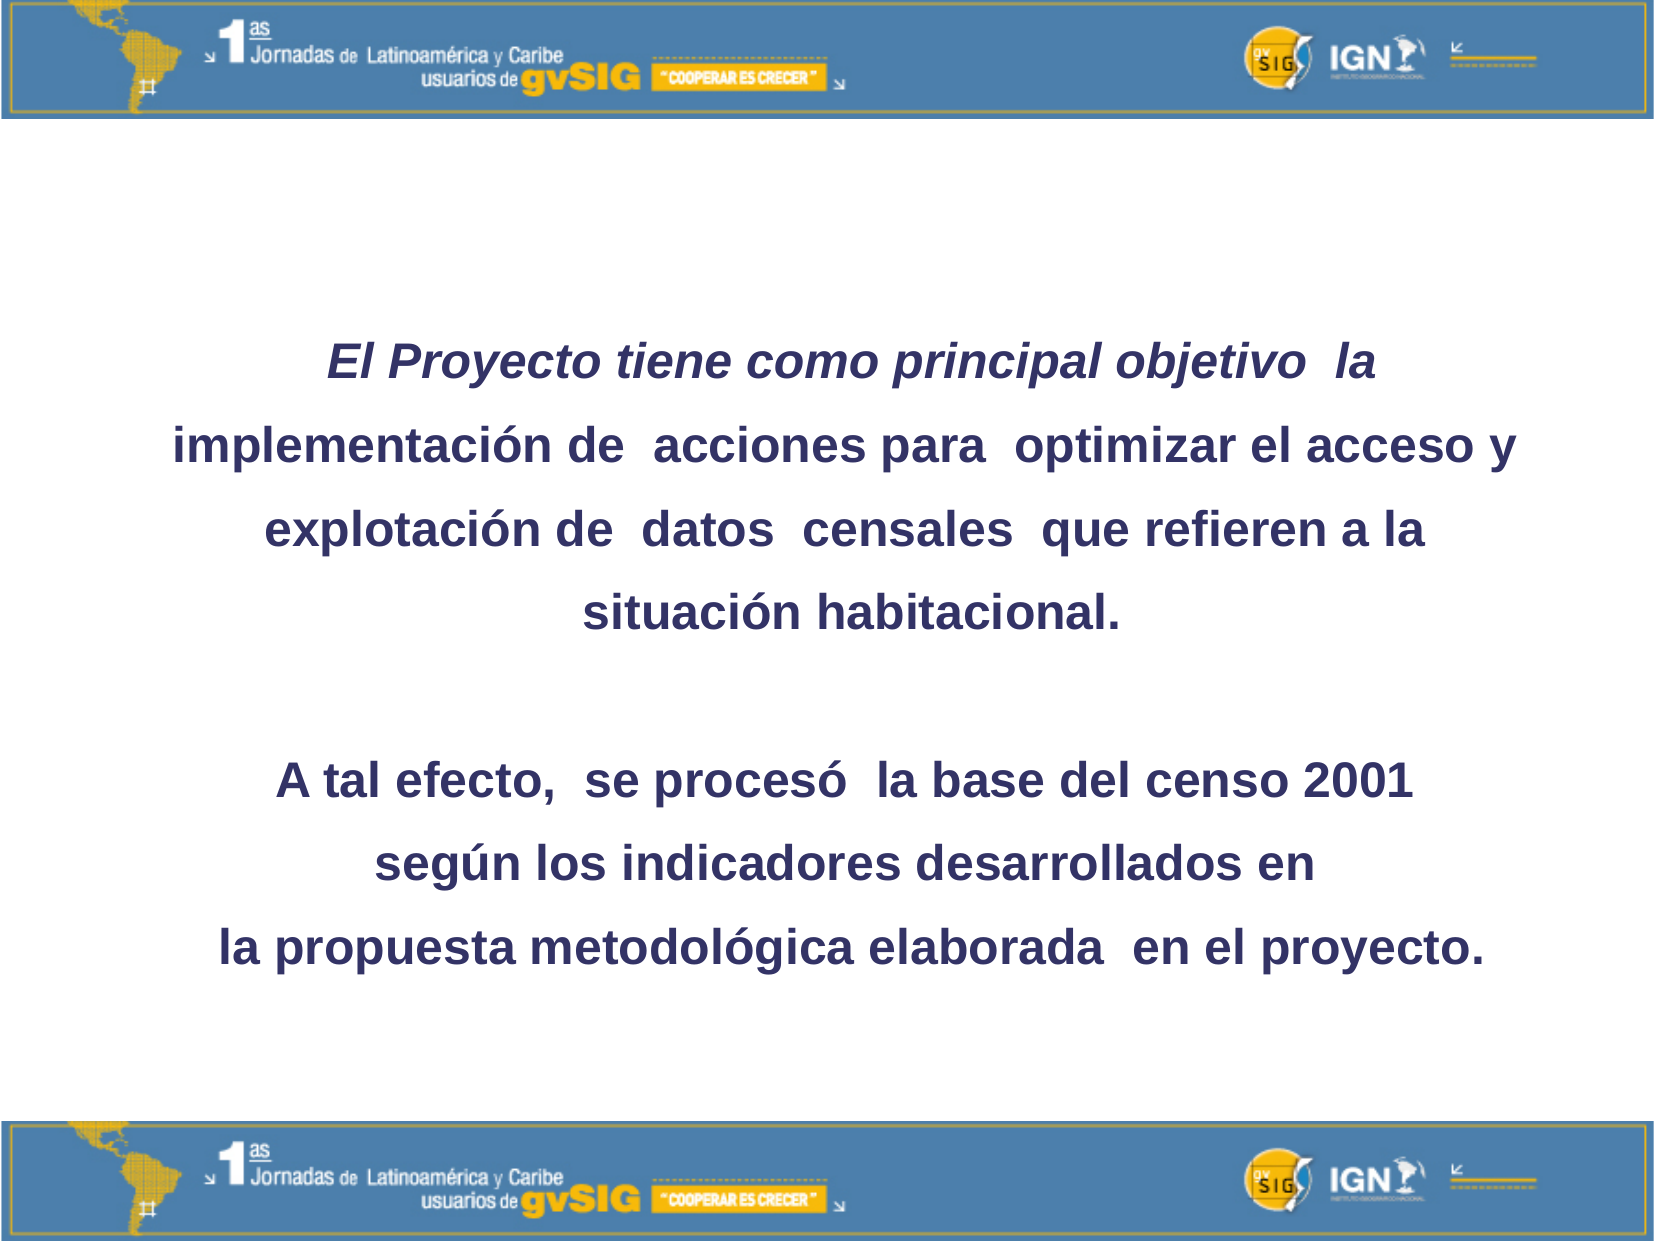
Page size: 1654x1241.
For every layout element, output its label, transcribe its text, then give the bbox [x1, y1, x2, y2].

picture [0, 1121, 1654, 1241]
text_box El Proyecto tiene como principal objetivo la implementación de acciones para optimizar el acceso y explotación de datos censales que refieren a la situación habitacional. A tal efecto, se procesó la base del censo 2001 según los indicadores desarrollados en la propuesta metodológica elaborada en el proyecto. [144, 298, 1561, 1045]
picture [0, 0, 1654, 119]
